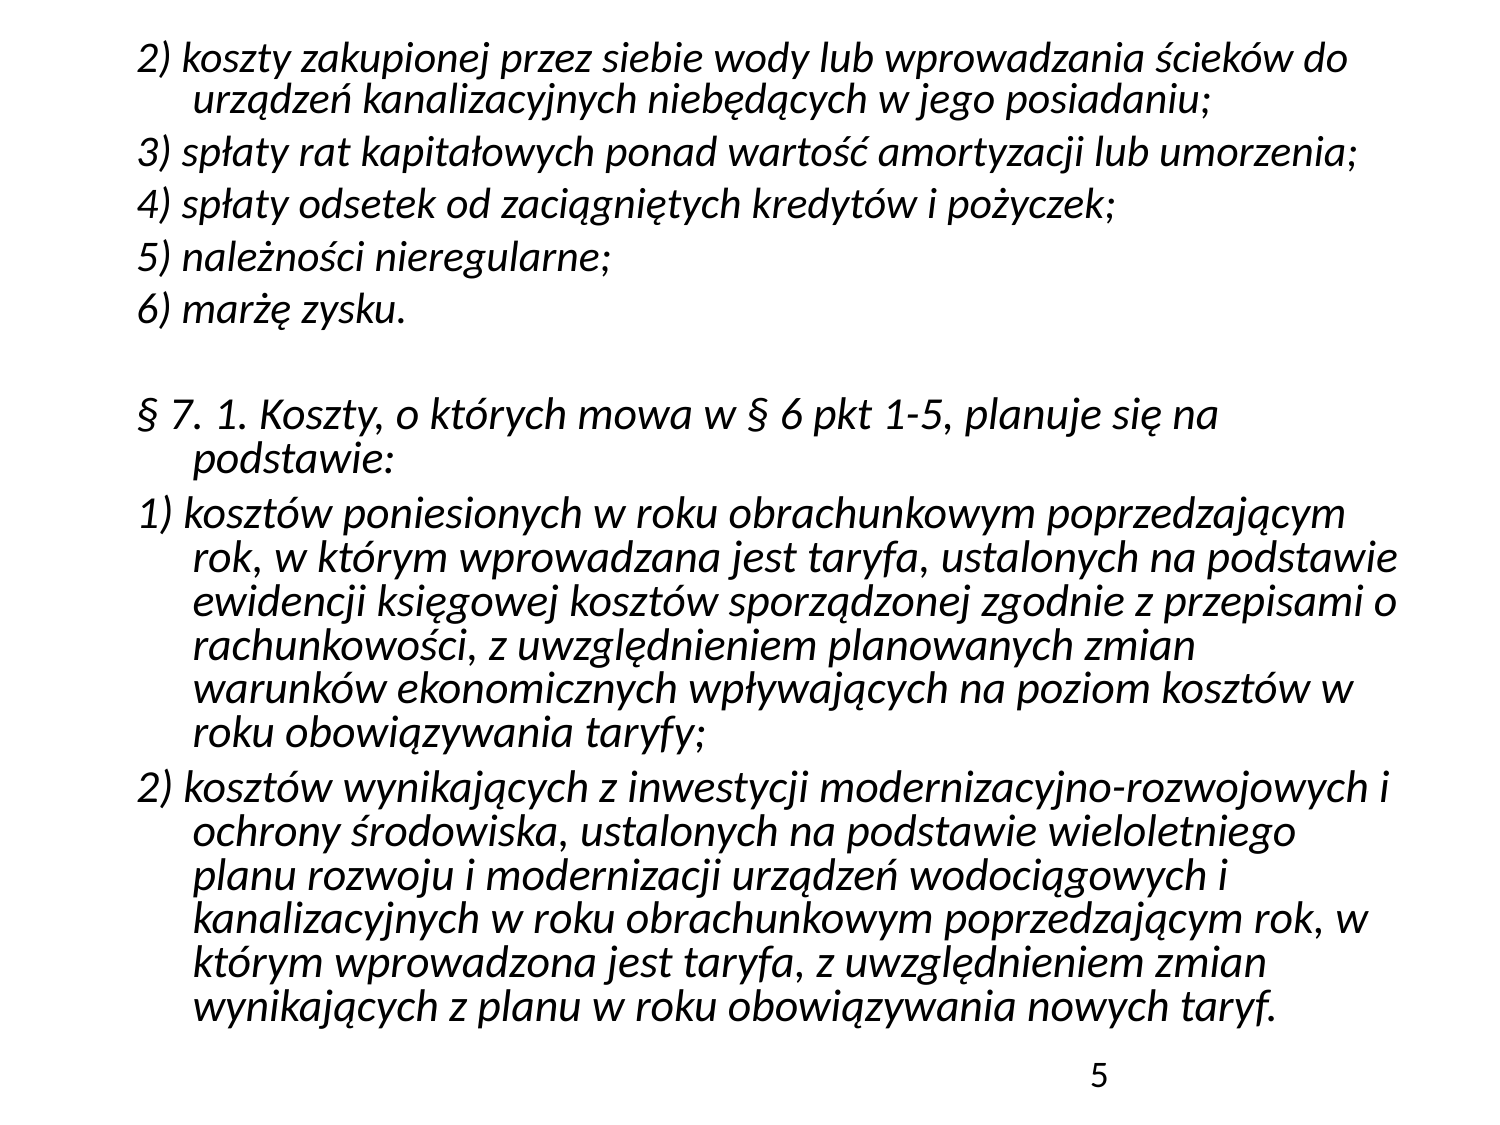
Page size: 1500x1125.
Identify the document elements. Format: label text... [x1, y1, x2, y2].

text_box 5 [1074, 1042, 1426, 1103]
list 2) koszty zakupionej przez siebie wody lub wprowadzania ścieków do urządzeń kanalizacyjnych niebędących w jego posiadaniu; 3) spłaty rat kapitałowych ponad wartość amortyzacji lub umorzenia; 4) spłaty odsetek od zaciągniętych kredytów i pożyczek; 5) należności nieregularne; 6) marżę zysku. § 7. 1. Koszty, o których mowa w § 6 pkt 1-5, planuje się na podstawie: 1) kosztów poniesionych w roku obrachunkowym poprzedzającym rok, w którym wprowadzana jest taryfa, ustalonych na podstawie ewidencji księgowej kosztów sporządzonej zgodnie z przepisami o rachunkowości, z uwzględnieniem planowanych zmian warunków ekonomicznych wpływających na poziom kosztów w roku obowiązywania taryfy; 2) kosztów wynikających z inwestycji modernizacyjno-rozwojowych i ochrony środowiska, ustalonych na podstawie wieloletniego planu rozwoju i modernizacji urządzeń wodociągowych i kanalizacyjnych w roku obrachunkowym poprzedzającym rok, w którym wprowadzona jest taryfa, z uwzględnieniem zmian wynikających z planu w roku obowiązywania nowych taryf. [64, 30, 1415, 1059]
